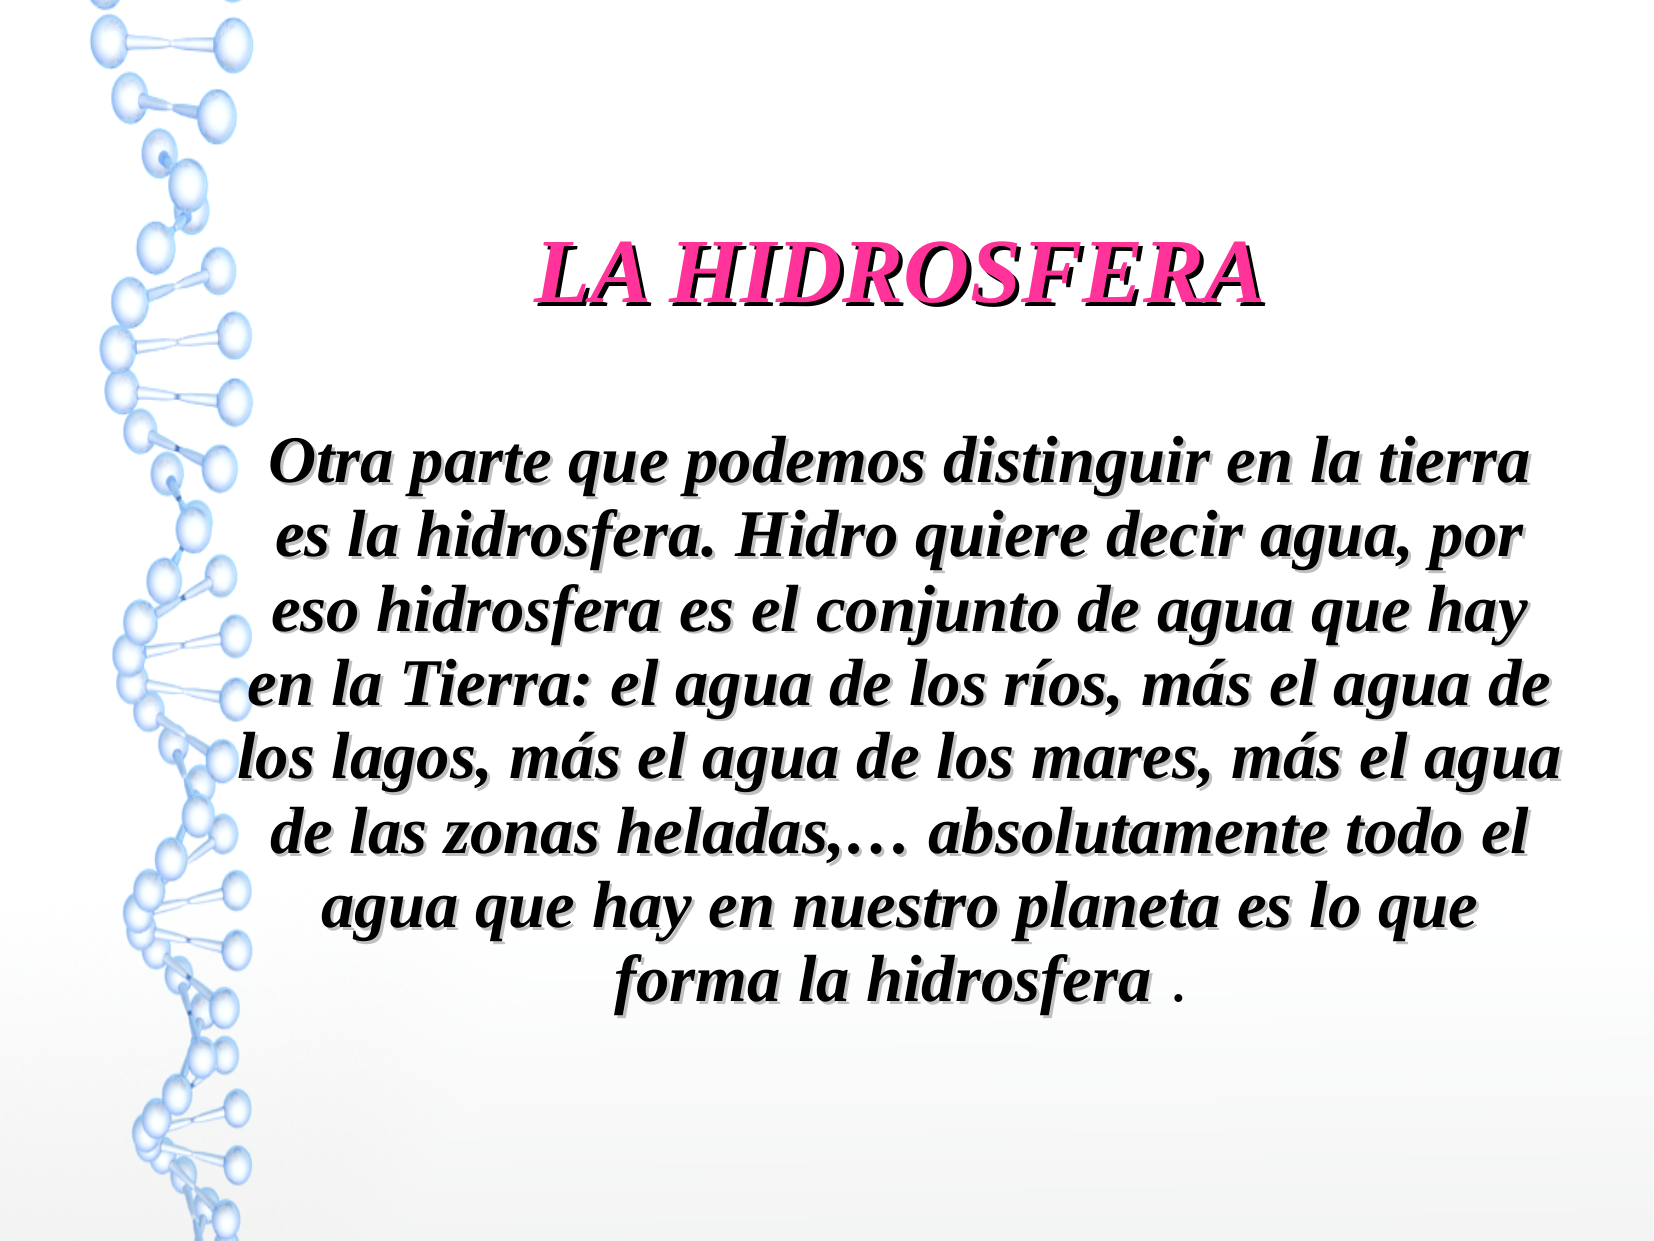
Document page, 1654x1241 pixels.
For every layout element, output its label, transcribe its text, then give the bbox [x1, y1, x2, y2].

picture [0, 0, 1654, 1241]
subtitle LA HIDROSFERA Otra parte que podemos distinguir en la tierra es la hidrosfera. Hidro quiere decir agua, por eso hidrosfera es el conjunto de agua que hay en la Tierra: el agua de los ríos, más el agua de los lagos, más el agua de los mares, más el agua de las zonas heladas,… absolutamente todo el agua que hay en nuestro planeta es lo que forma la hidrosfera . [236, 220, 1565, 1016]
